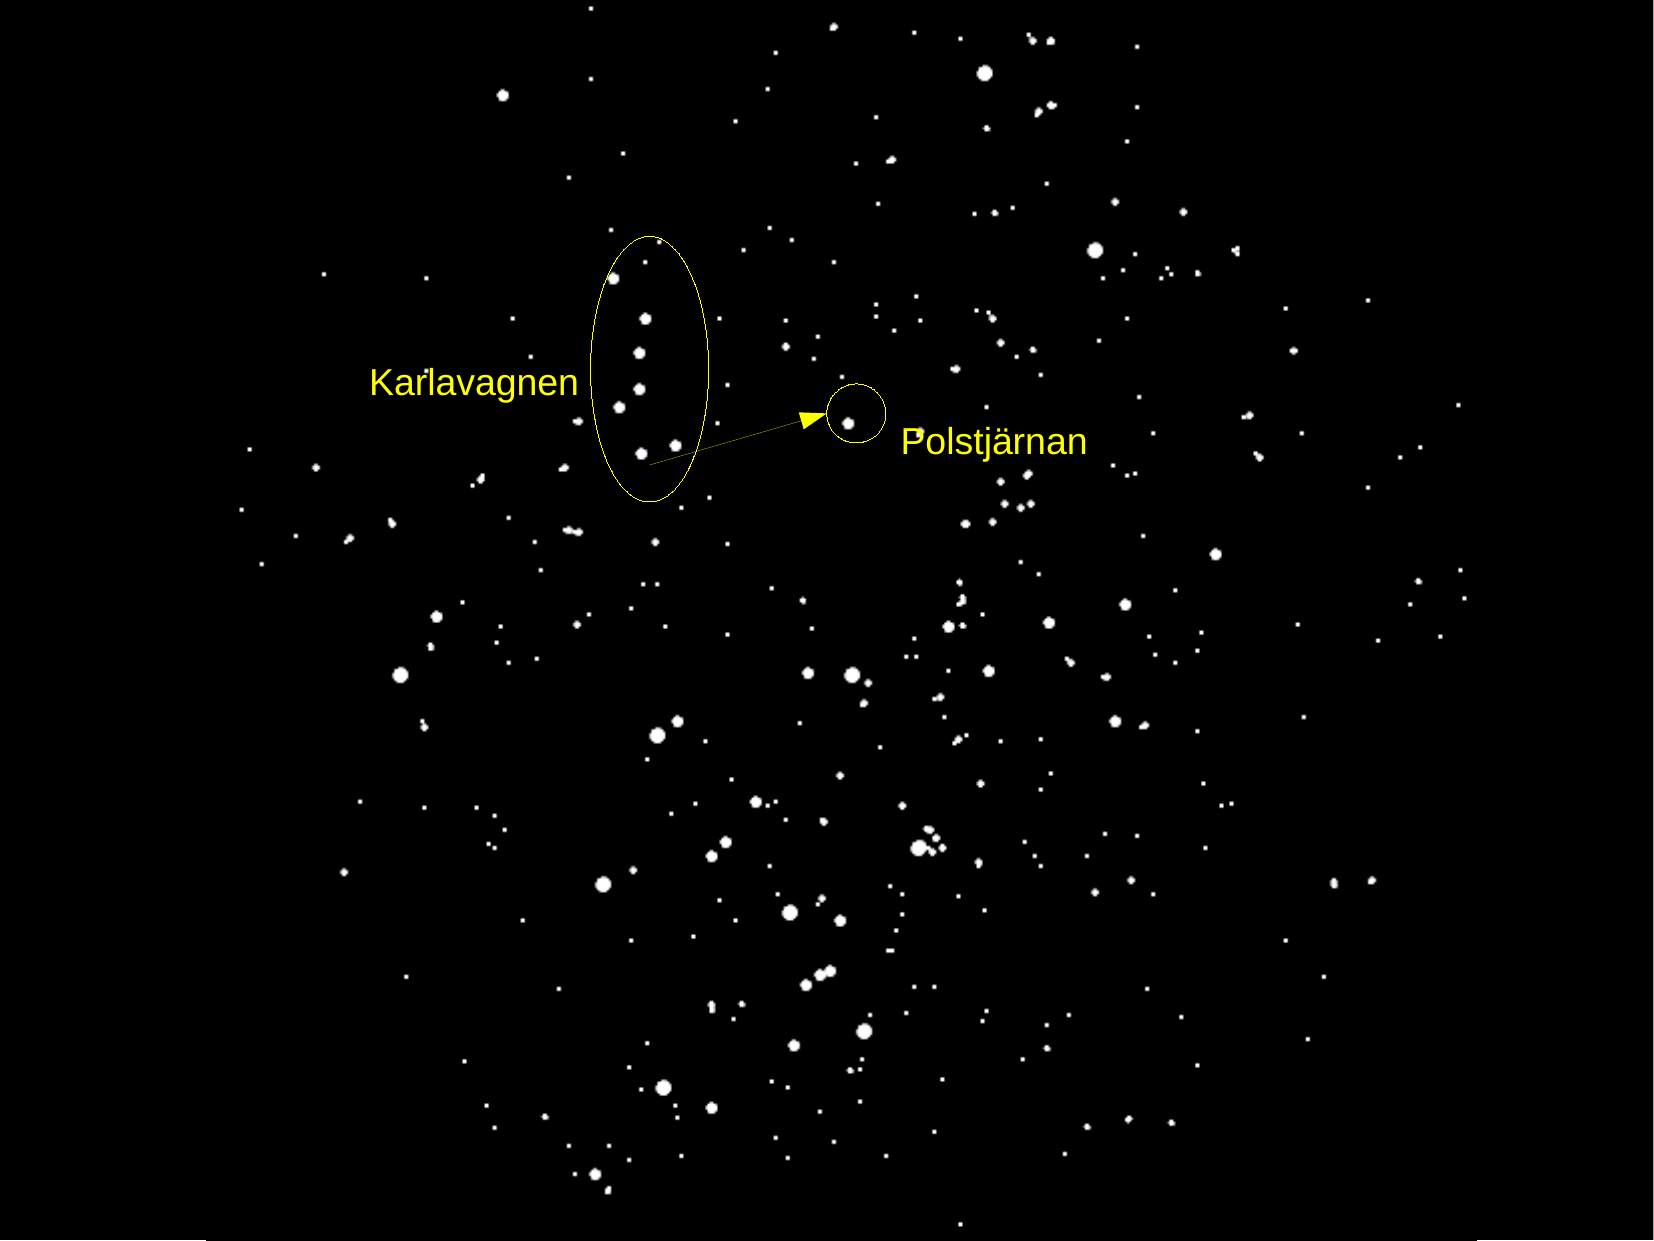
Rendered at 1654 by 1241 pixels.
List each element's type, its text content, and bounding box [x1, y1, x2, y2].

text_box Karlavagnen [354, 354, 594, 412]
picture [206, 0, 1477, 1241]
text_box Polstjärnan [885, 413, 1103, 471]
